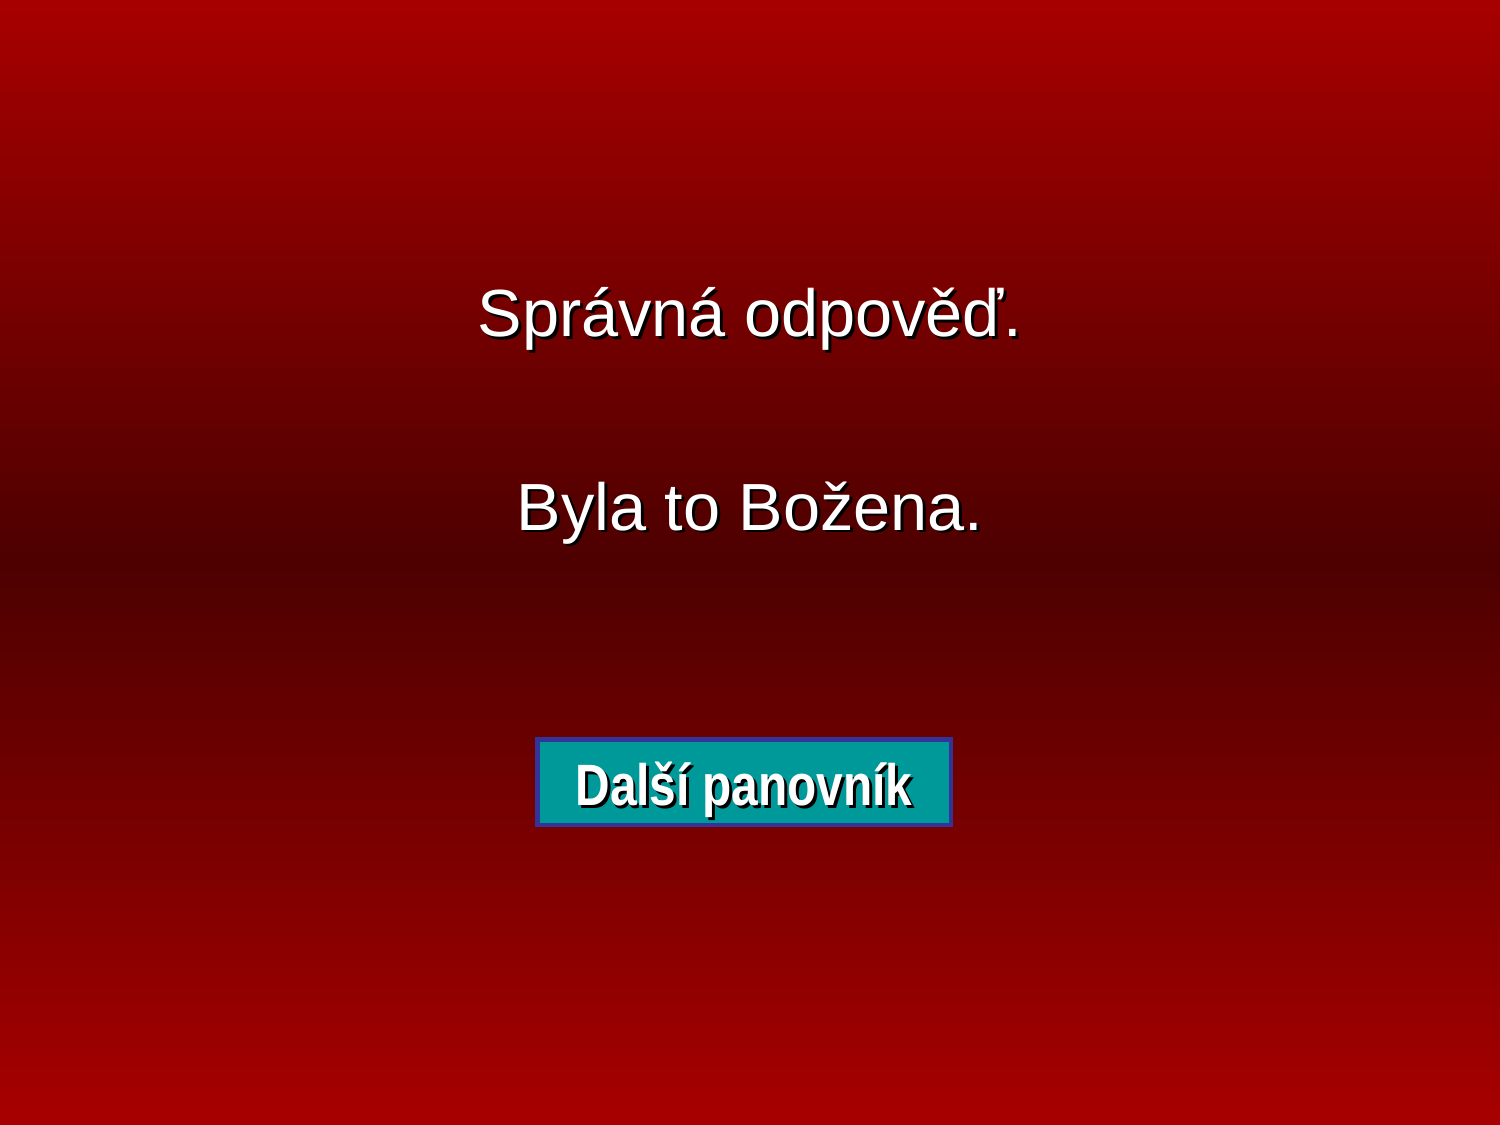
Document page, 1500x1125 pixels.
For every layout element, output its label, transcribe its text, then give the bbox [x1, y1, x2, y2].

text_box Další panovník [537, 739, 951, 826]
list Správná odpověď. Byla to Božena. [75, 262, 1426, 1006]
